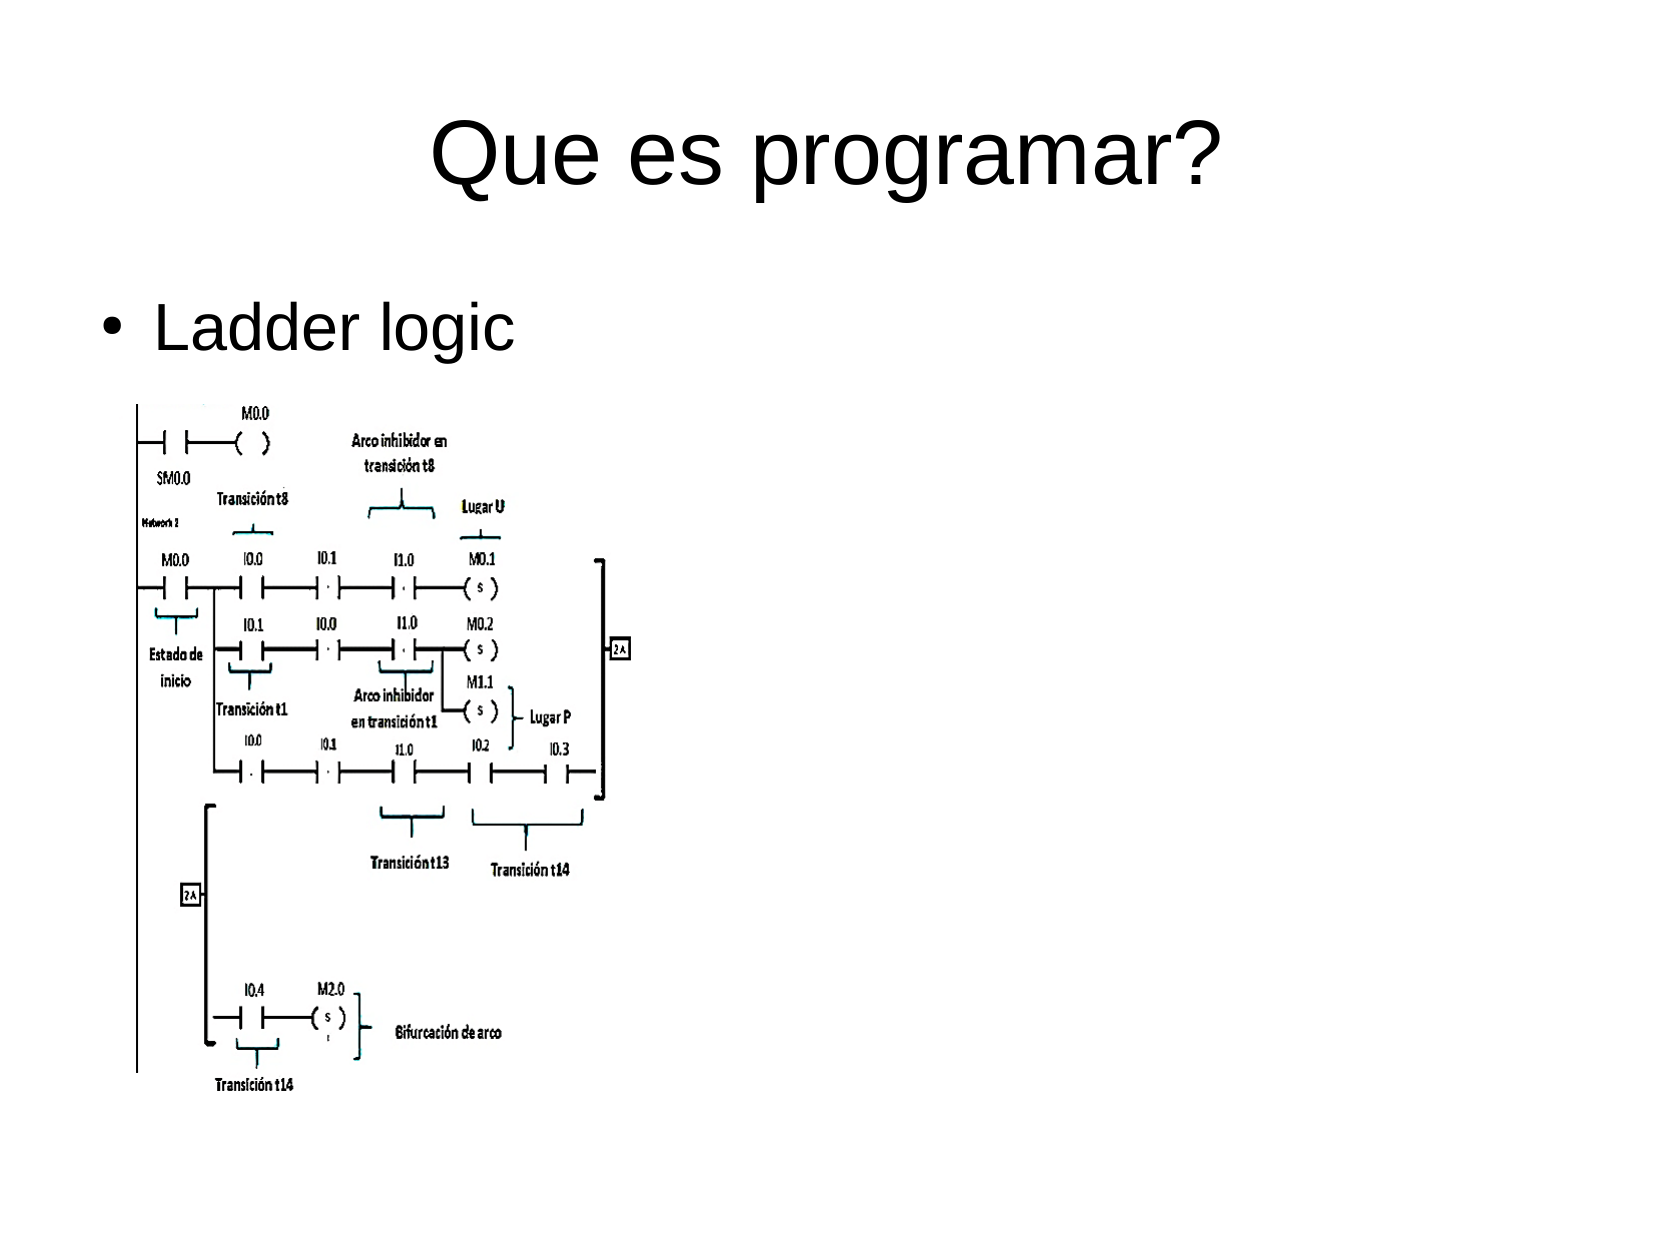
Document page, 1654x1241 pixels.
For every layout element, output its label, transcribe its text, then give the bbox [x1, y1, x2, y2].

picture [118, 404, 639, 1099]
list Ladder logic [82, 290, 1571, 1010]
title Que es programar? [82, 49, 1571, 257]
